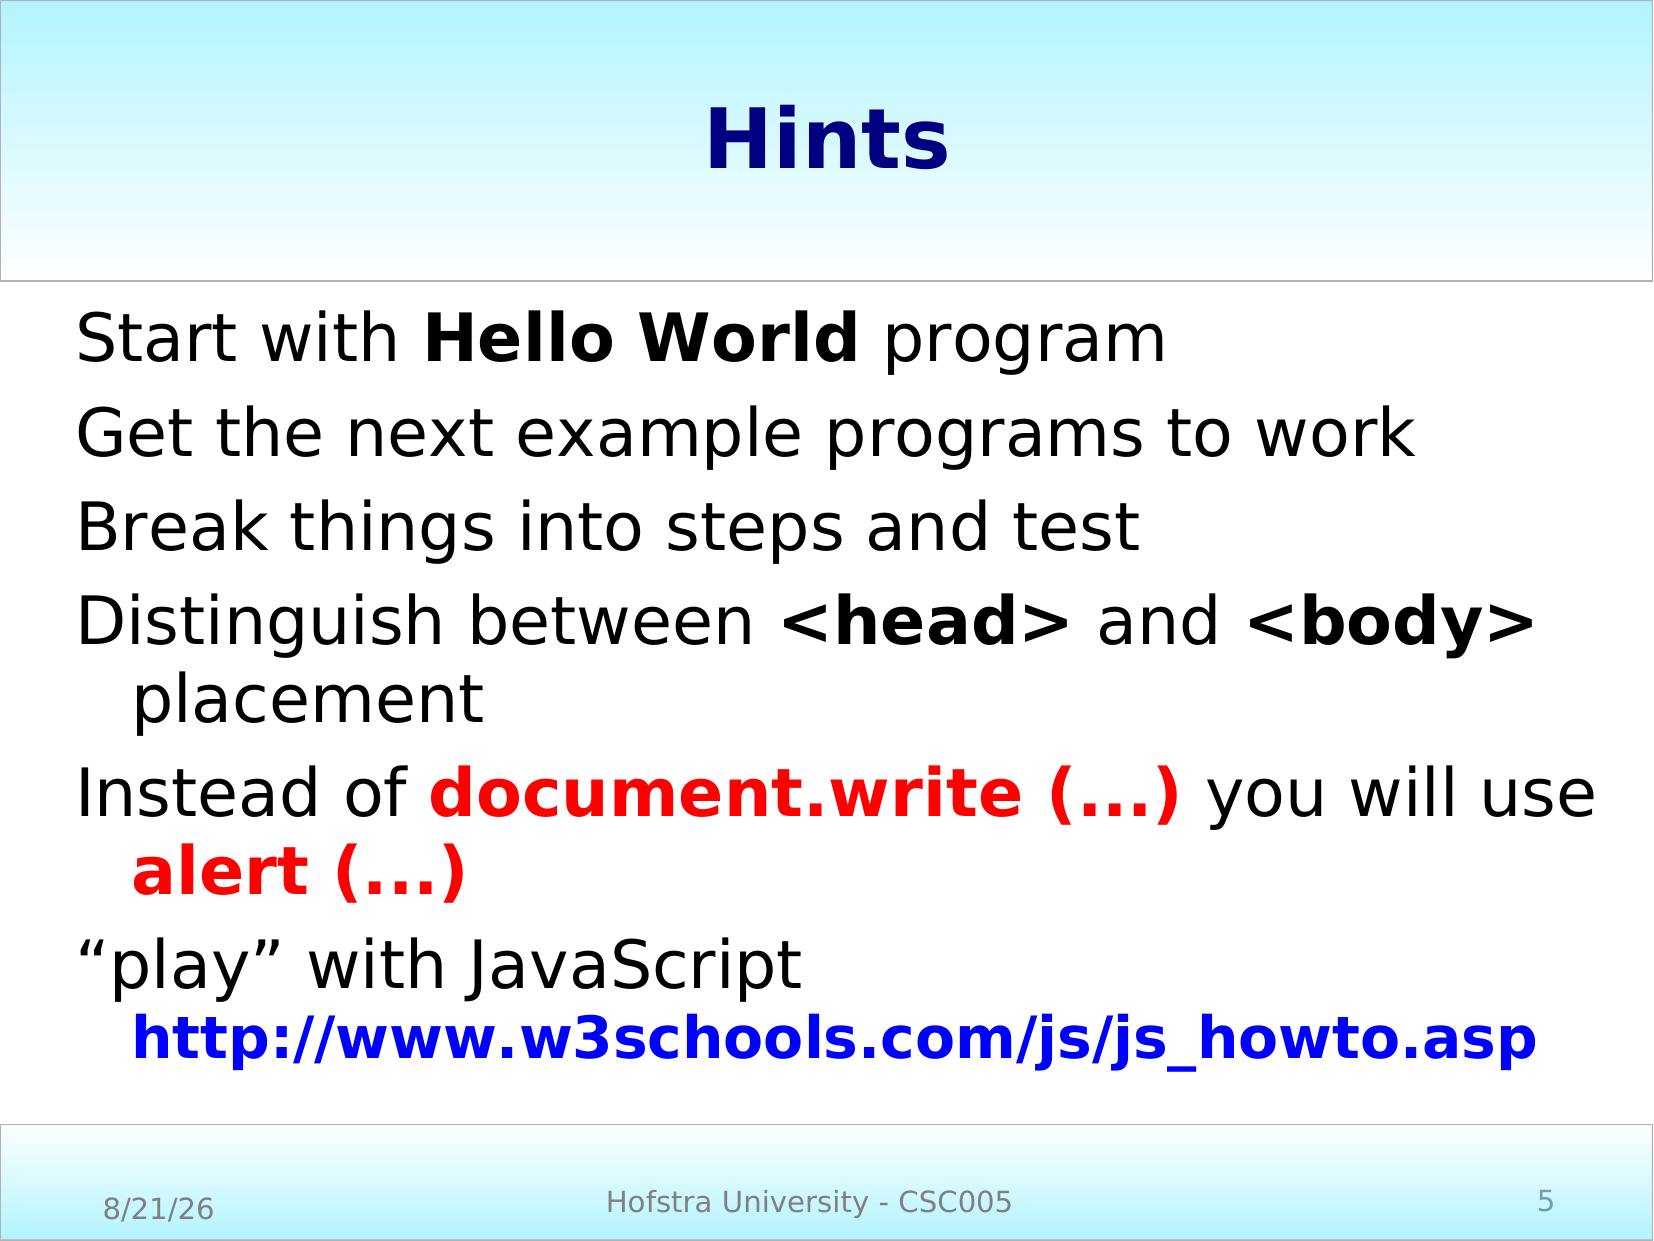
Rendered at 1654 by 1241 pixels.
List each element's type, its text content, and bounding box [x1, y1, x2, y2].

title Hints [78, 77, 1576, 203]
list Start with Hello World program Get the next example programs to work Break things into steps and test Distinguish between <head> and <body> placement Instead of document.write (...) you will use alert (...) “play” with JavaScript http://www.w3schools.com/js/js_howto.asp [75, 299, 1619, 1073]
